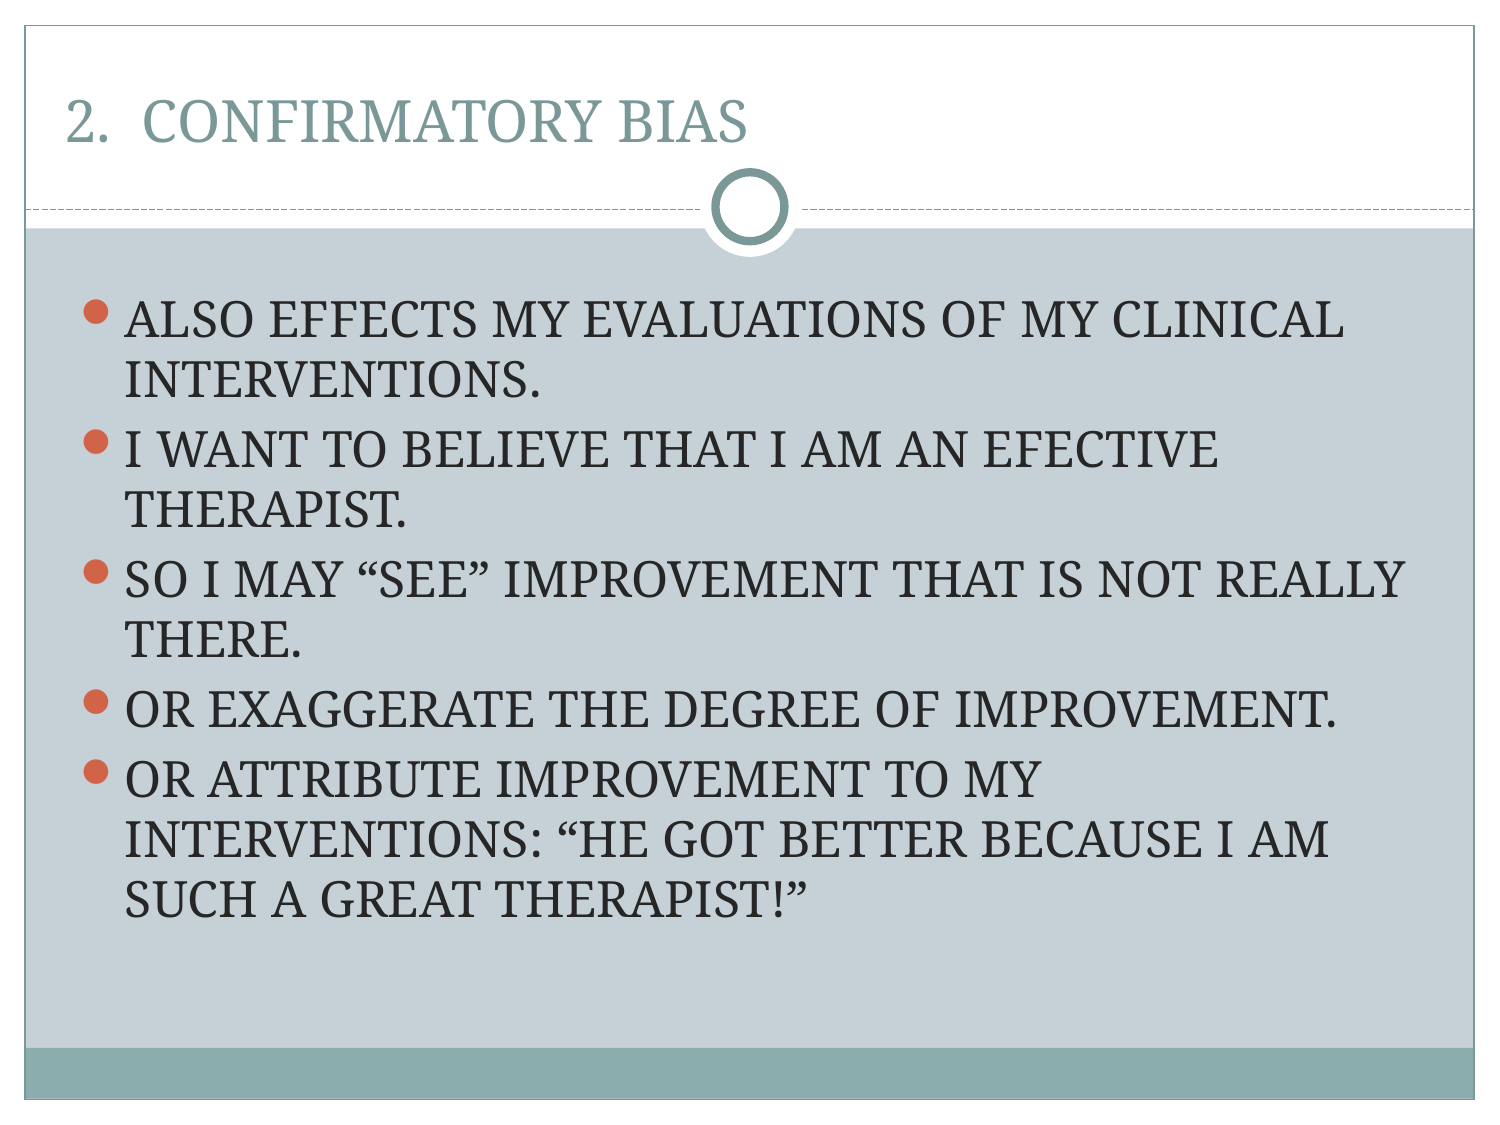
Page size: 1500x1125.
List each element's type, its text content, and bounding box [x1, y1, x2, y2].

title 2. CONFIRMATORY BIAS [49, 37, 1450, 162]
list ALSO EFFECTS MY EVALUATIONS OF MY CLINICAL INTERVENTIONS. I WANT TO BELIEVE THAT I AM AN EFECTIVE THERAPIST. SO I MAY “SEE” IMPROVEMENT THAT IS NOT REALLY THERE. OR EXAGGERATE THE DEGREE OF IMPROVEMENT. OR ATTRIBUTE IMPROVEMENT TO MY INTERVENTIONS: “HE GOT BETTER BECAUSE I AM SUCH A GREAT THERAPIST!” [65, 280, 1443, 1105]
